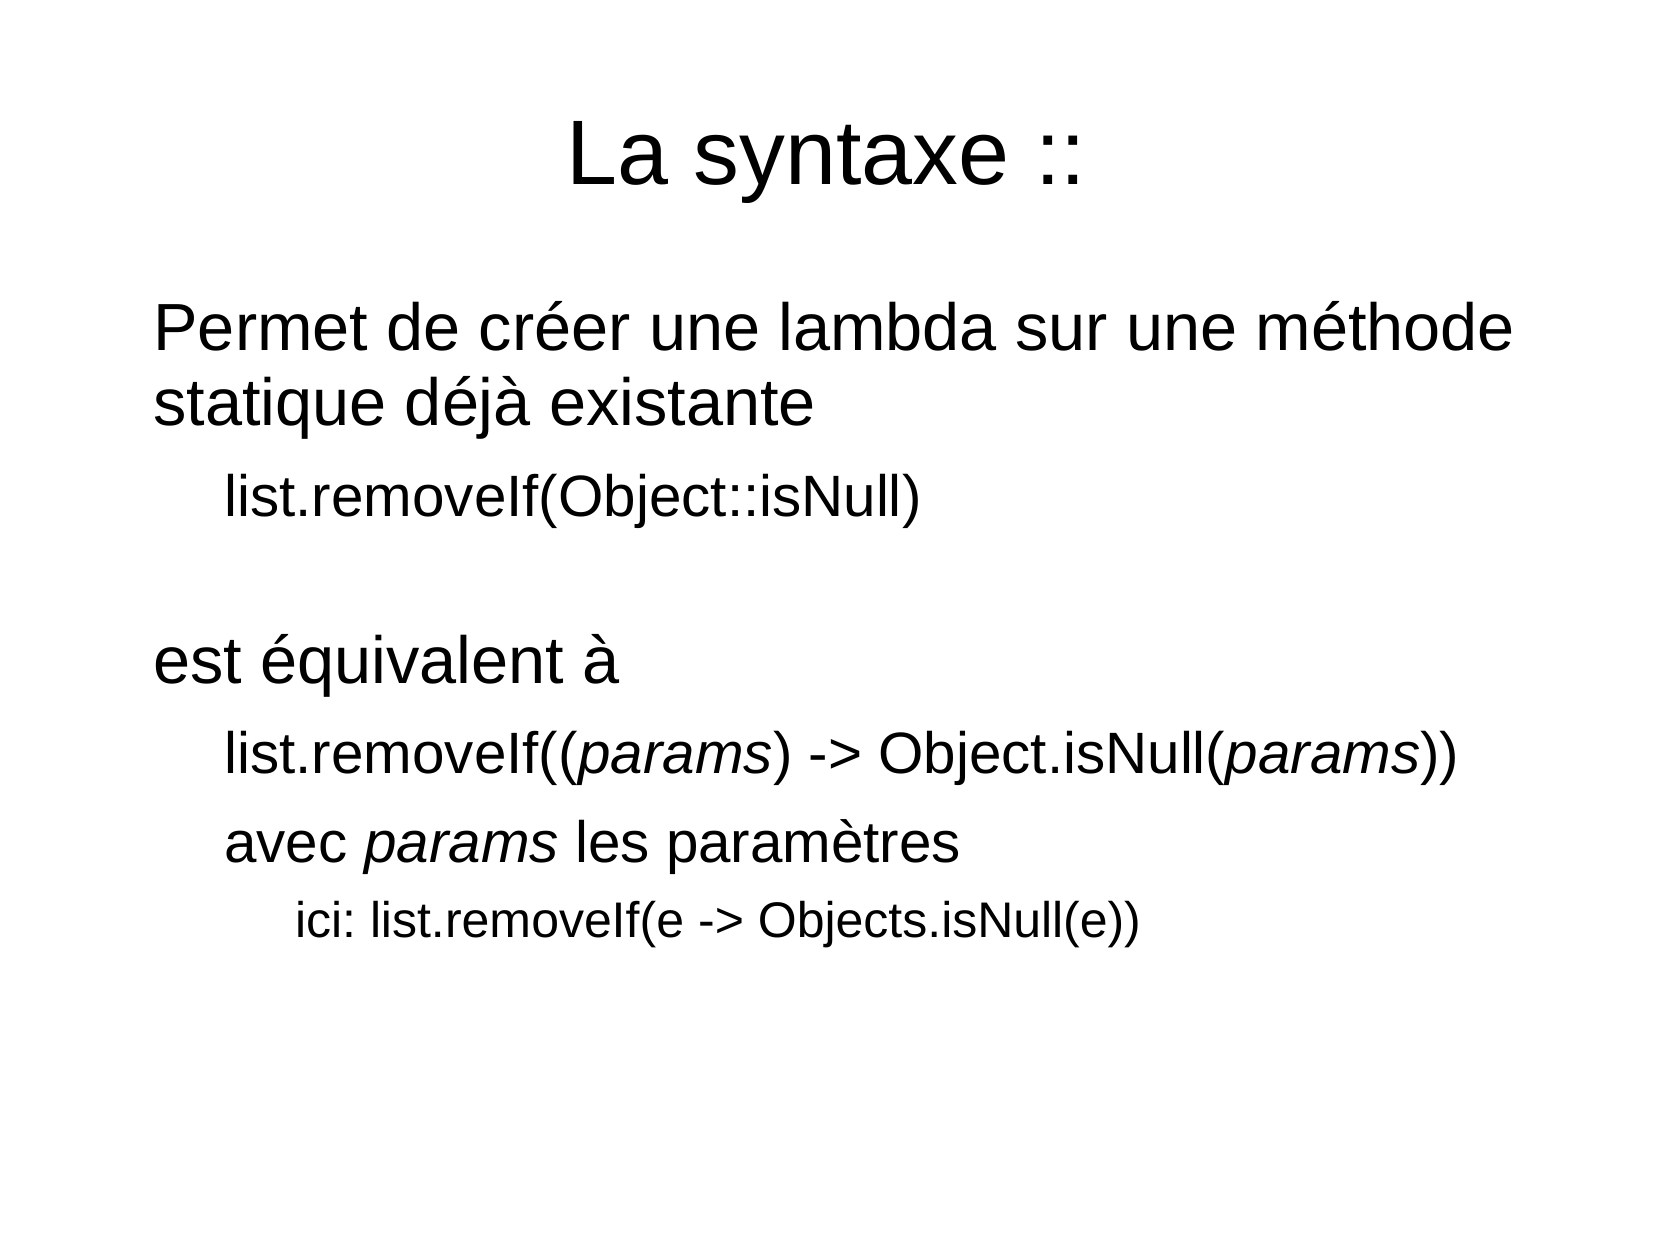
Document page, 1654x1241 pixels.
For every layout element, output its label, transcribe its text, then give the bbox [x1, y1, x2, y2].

title La syntaxe :: [82, 49, 1571, 257]
list Permet de créer une lambda sur une méthode statique déjà existante list.removeIf(Object::isNull) est équivalent à list.removeIf((params) -> Object.isNull(params)) avec params les paramètres ici: list.removeIf(e -> Objects.isNull(e)) [82, 290, 1571, 1010]
